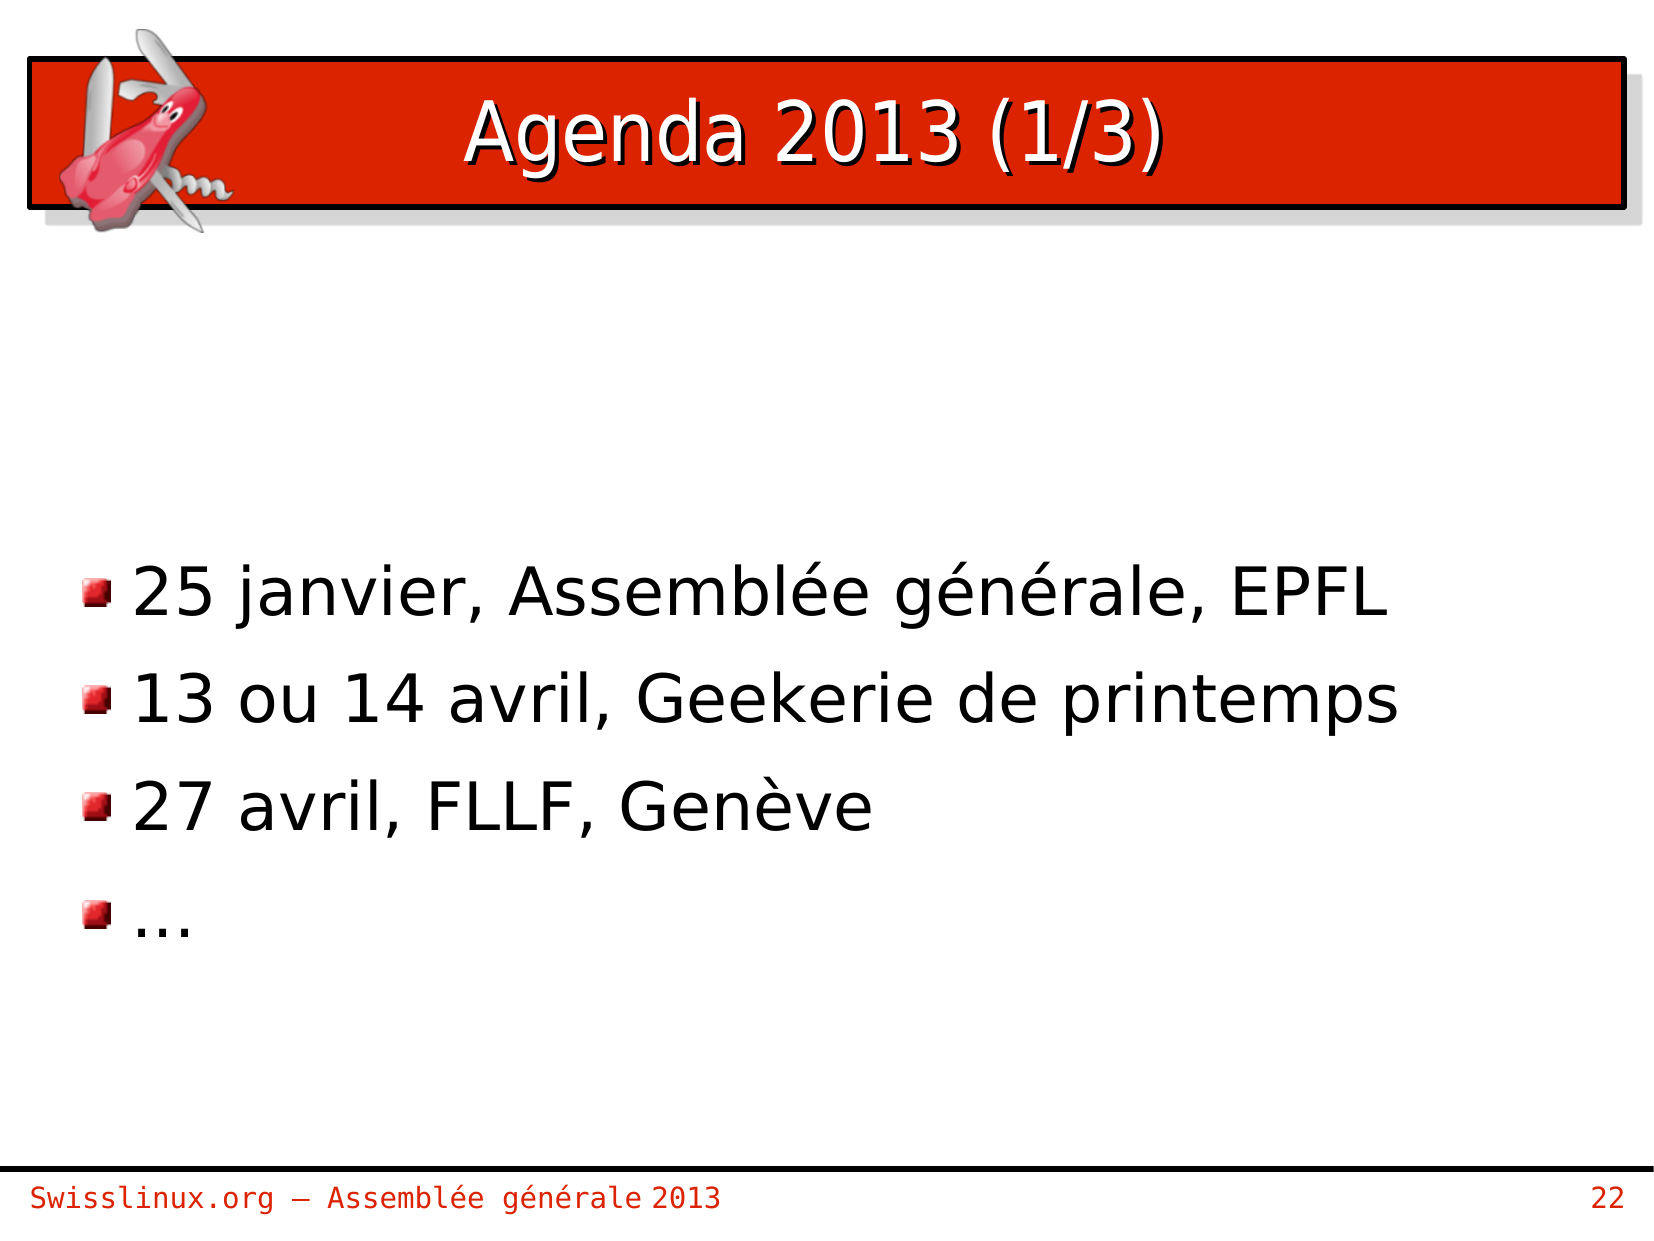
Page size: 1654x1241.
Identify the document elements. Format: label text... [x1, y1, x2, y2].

title Agenda 2013 (1/3) [35, 84, 1595, 182]
picture [59, 29, 234, 84]
picture [59, 182, 234, 233]
list 25 janvier, Assemblée générale, EPFL 13 ou 14 avril, Geekerie de printemps 27 avril, FLLF, Genève ... [82, 290, 1571, 1109]
